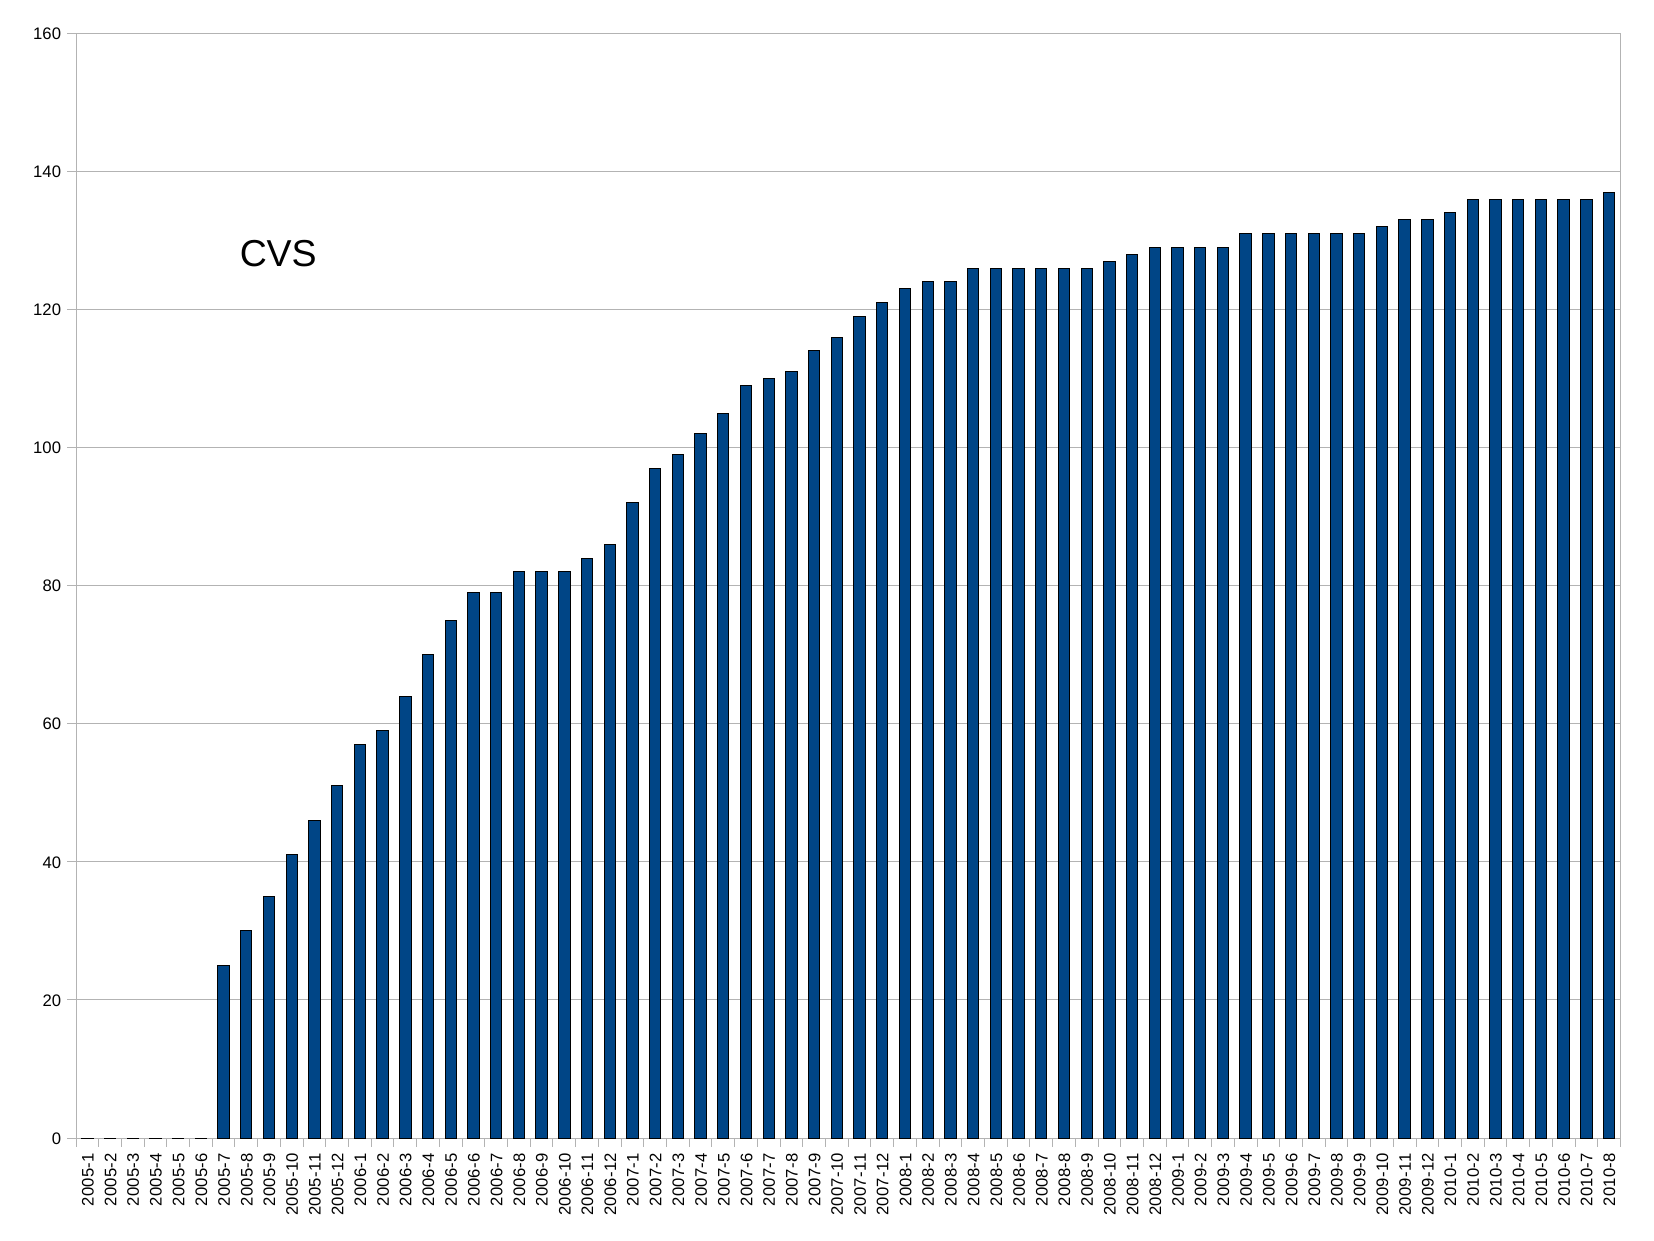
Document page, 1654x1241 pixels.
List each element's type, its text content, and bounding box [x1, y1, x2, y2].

chart [0, 0, 1654, 1241]
text_box CVS [225, 225, 416, 301]
